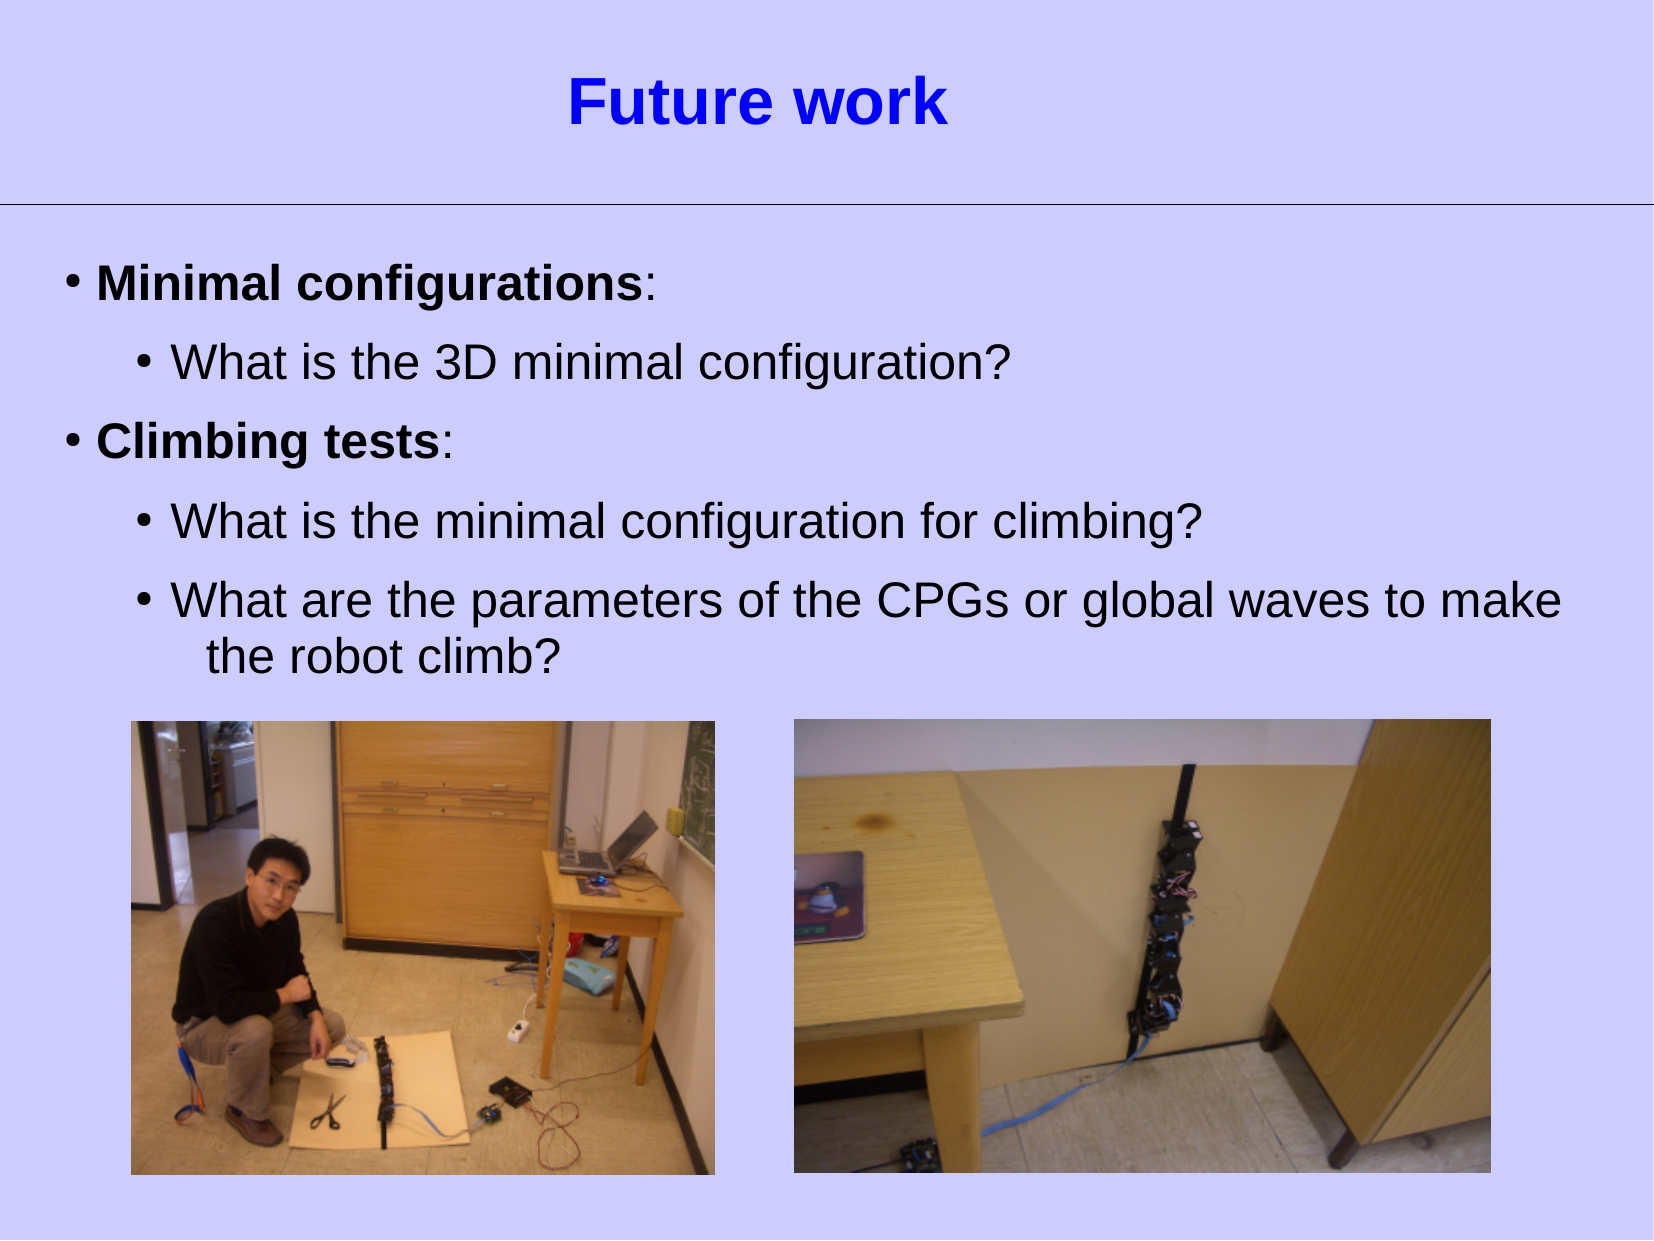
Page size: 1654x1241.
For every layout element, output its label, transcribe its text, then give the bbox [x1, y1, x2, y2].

picture [131, 721, 715, 1175]
text_box Minimal configurations: What is the 3D minimal configuration? Climbing tests: What is the minimal configuration for climbing? What are the parameters of the CPGs or global waves to make the robot climb? [64, 254, 1566, 684]
picture [794, 719, 1491, 1173]
title Future work [120, 0, 1396, 191]
